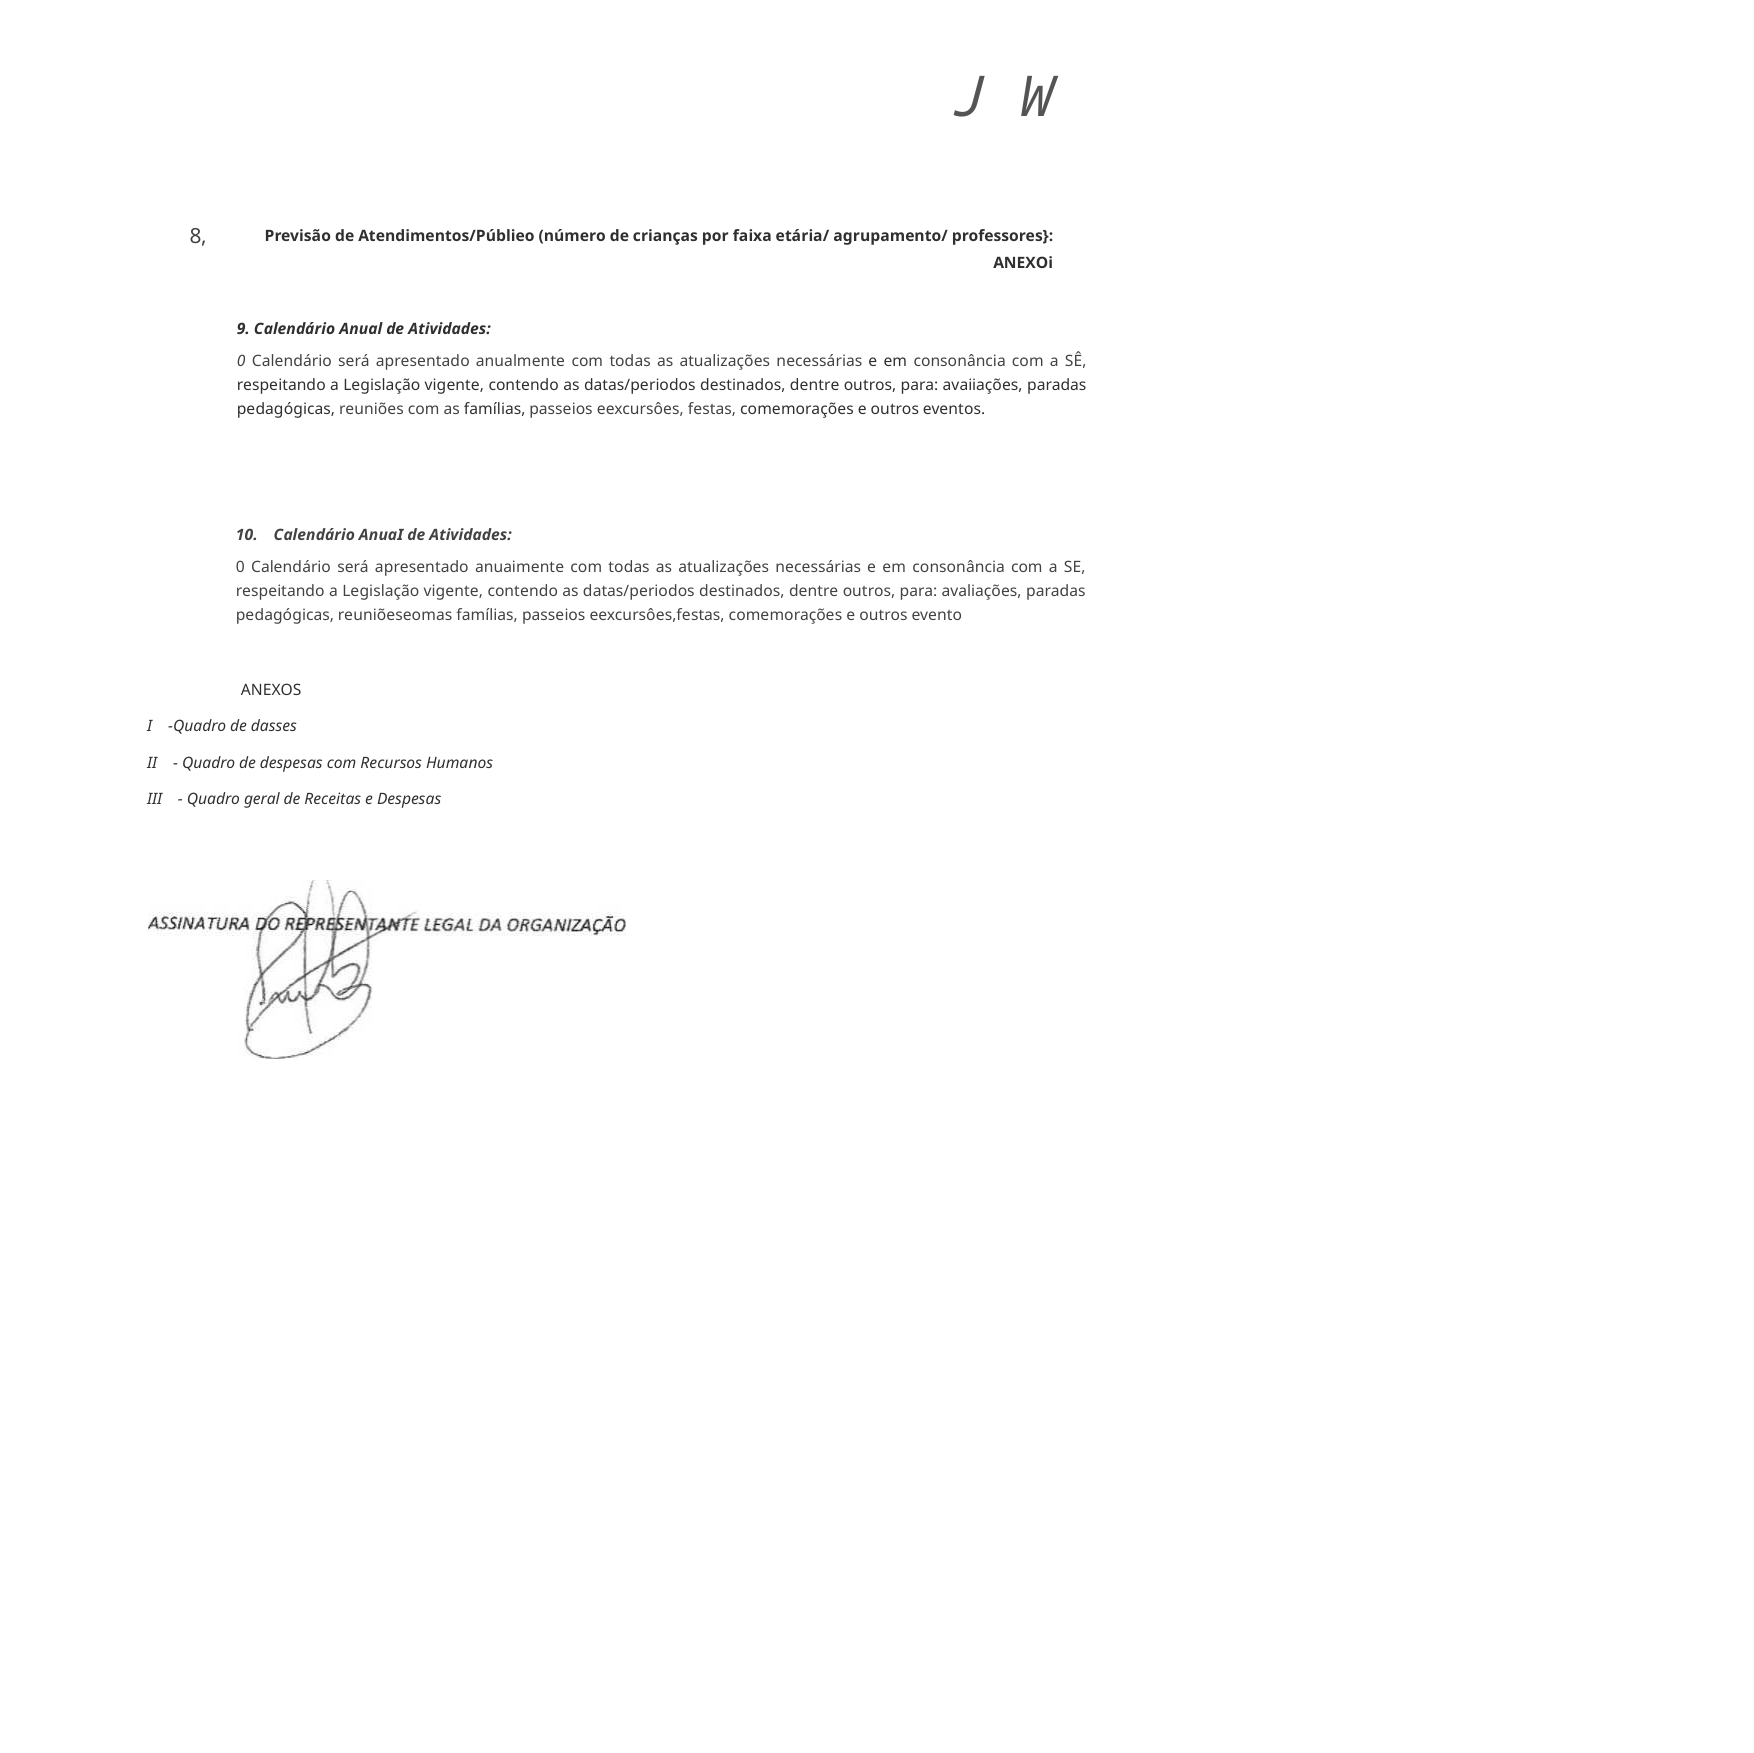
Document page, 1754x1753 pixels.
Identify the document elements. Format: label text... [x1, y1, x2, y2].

picture [148, 880, 626, 1060]
text_box Previsão de Atendimentos/Públieo (número de crianças por faixa etária/ agrupamento/ professores}: ANEXOi [265, 225, 1134, 273]
text_box 10. Calendário AnuaI de Atividades: 0 Calendário será apresentado anuaimente com todas as atualizações necessárias e em consonância com a SE, respeitando a Legislação vigente, contendo as datas/periodos destinados, dentre outros, para: avaliações, paradas pedagógicas, reuniõeseomas famílias, passeios eexcursôes,festas, comemorações e outros evento [236, 525, 1133, 631]
text_box ANEXOS I -Quadro de dasses II - Quadro de despesas com Recursos Humanos III - Quadro geral de Receitas e Despesas [147, 680, 527, 845]
text_box 9. Calendário Anual de Atividades: 0 Calendário será apresentado anualmente com todas as atualizações necessárias e em consonância com a SÊ, respeitando a Legislação vigente, contendo as datas/periodos destinados, dentre outros, para: avaiiações, paradas pedagógicas, reuniões com as famílias, passeios eexcursôes, festas, comemorações e outros eventos. [237, 318, 1134, 430]
text_box J W [948, 60, 1156, 151]
text_box 8, [190, 222, 211, 245]
